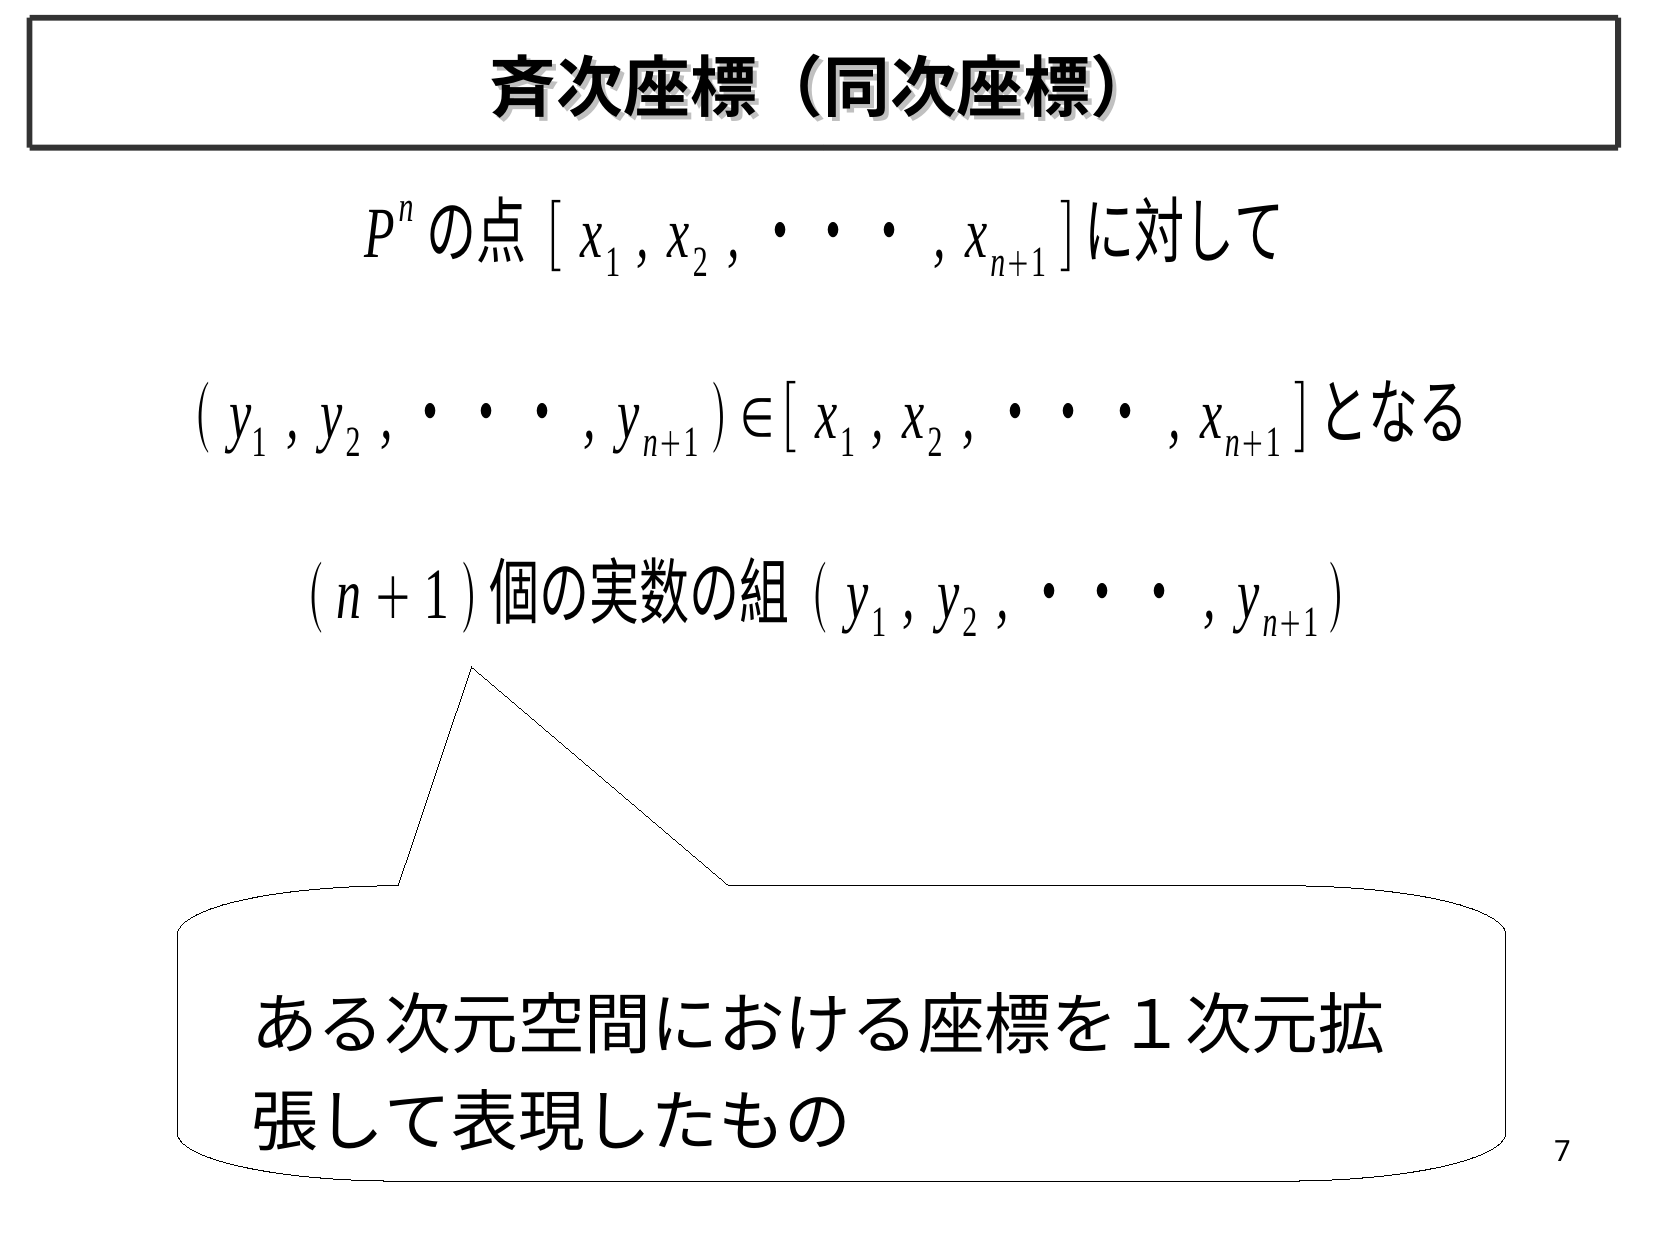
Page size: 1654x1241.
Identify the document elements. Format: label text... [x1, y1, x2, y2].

chart [173, 181, 1483, 648]
text_box 斉次座標（同次座標） [29, 17, 1619, 148]
text_box [177, 666, 1506, 1182]
text_box ある次元空間における座標を１次元拡張して表現したもの [236, 963, 1418, 1123]
